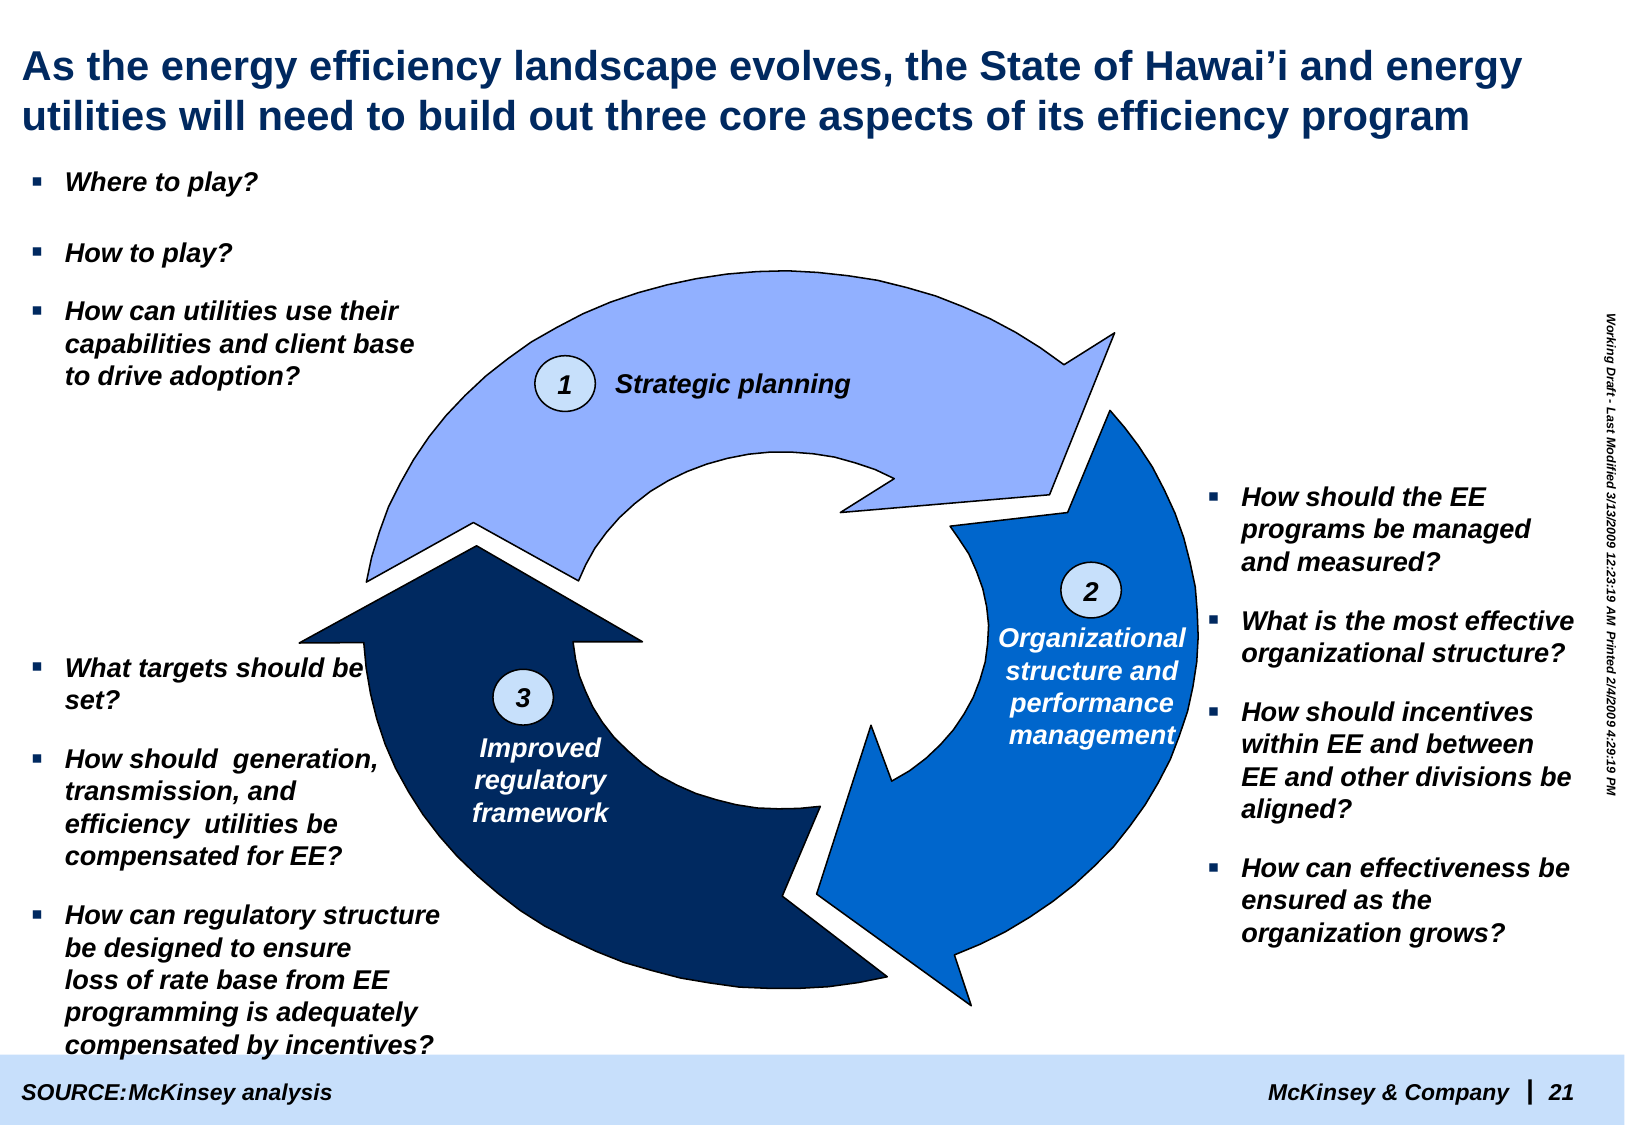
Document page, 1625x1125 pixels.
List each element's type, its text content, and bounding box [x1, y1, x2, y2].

text_box How should the EE programs be managed and measured? What is the most effective organizational structure? How should incentives within EE and between EE and other divisions be aligned? How can effectiveness be ensured as the organization grows? [1207, 479, 1575, 948]
title As the energy efficiency landscape evolves, the State of Hawai’i and energy utilities will need to build out three core aspects of its efficiency program [21, 38, 1584, 140]
text_box [816, 410, 1199, 1006]
text_box SOURCE: McKinsey analysis [21, 1077, 1266, 1105]
text_box Where to play? How to play? How can utilities use their capabilities and client base to drive adoption? [31, 164, 792, 392]
text_box [299, 545, 888, 989]
text_box <編號> [1548, 1077, 1585, 1103]
text_box 1 [534, 355, 596, 412]
text_box 3 [492, 669, 554, 726]
text_box Strategic planning [590, 366, 919, 399]
text_box 2 [1060, 562, 1122, 618]
text_box Organizational structure and performance management [994, 620, 1190, 751]
text_box Improved regulatory framework [458, 730, 623, 828]
text_box What targets should be set? How should generation, transmission, and efficiency utilities be compensated for EE? How can regulatory structure be designed to ensure loss of rate base from EE programming is adequately compensated by incentives? [31, 649, 486, 1060]
text_box [366, 270, 1115, 583]
